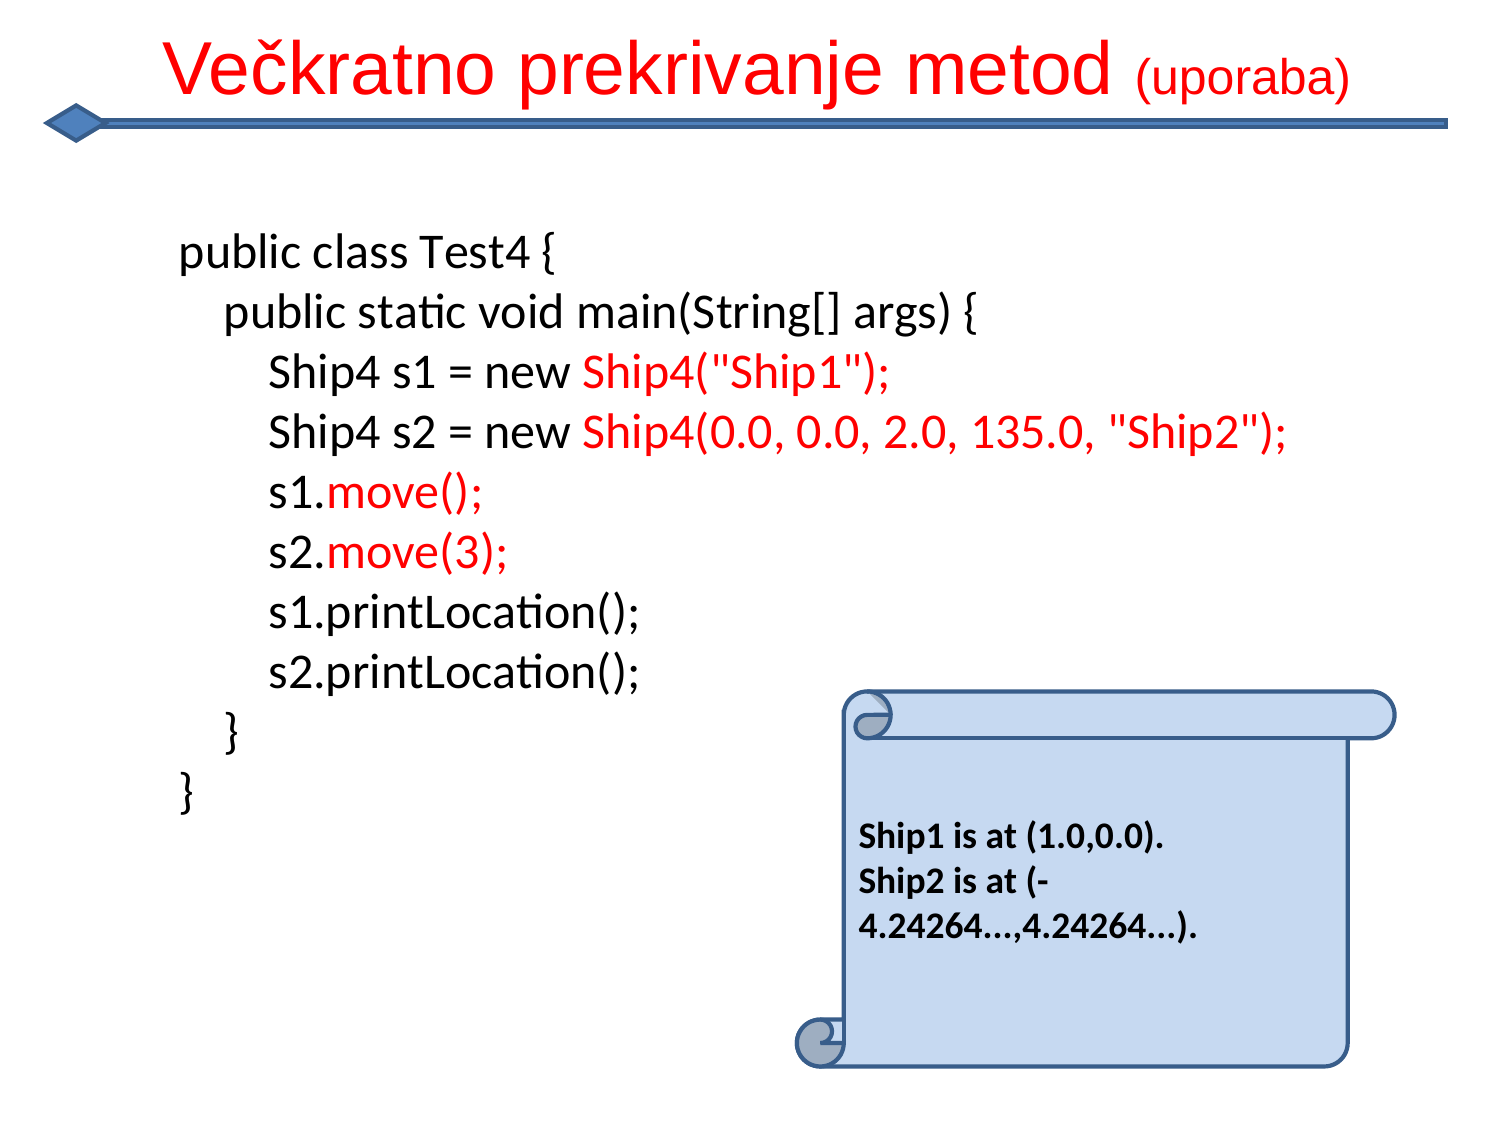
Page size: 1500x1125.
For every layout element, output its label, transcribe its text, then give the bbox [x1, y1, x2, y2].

text_box public class Test4 { public static void main(String[] args) { Ship4 s1 = new Ship4("Ship1"); Ship4 s2 = new Ship4(0.0, 0.0, 2.0, 135.0, "Ship2"); s1.move(); s2.move(3); s1.printLocation(); s2.printLocation(); } } [163, 210, 1407, 827]
text_box Ship1 is at (1.0,0.0). Ship2 is at (-4.24264...,4.24264...). [873, 691, 1395, 739]
text_box Ship1 is at (1.0,0.0). Ship2 is at (-4.24264...,4.24264...). [824, 691, 1348, 1067]
title Večkratno prekrivanje metod (uporaba) [82, 0, 1433, 129]
